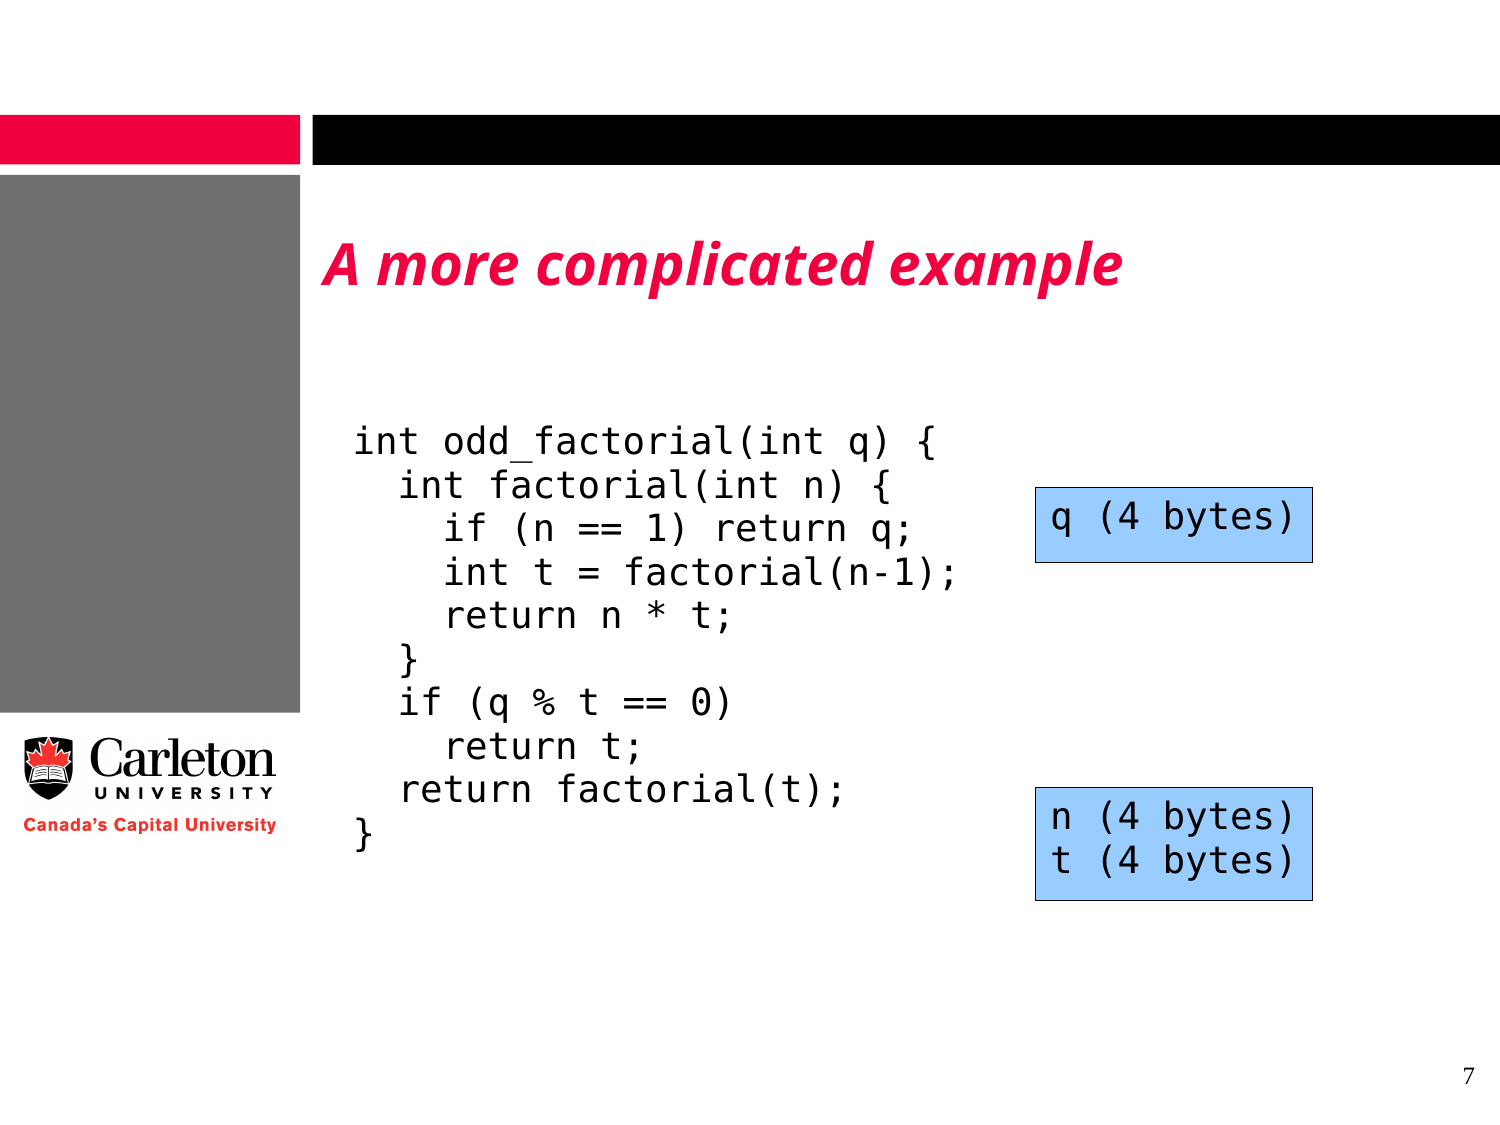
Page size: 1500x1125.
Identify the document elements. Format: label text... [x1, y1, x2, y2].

text_box n (4 bytes) t (4 bytes) [1035, 787, 1313, 901]
text_box q (4 bytes) [1035, 487, 1313, 563]
picture [24, 737, 276, 834]
title A more complicated example [324, 187, 1450, 338]
text_box int odd_factorial(int q) { int factorial(int n) { if (n == 1) return q; int t = factorial(n-1); return n * t; } if (q % t == 0) return t; return factorial(t); } [337, 412, 976, 863]
